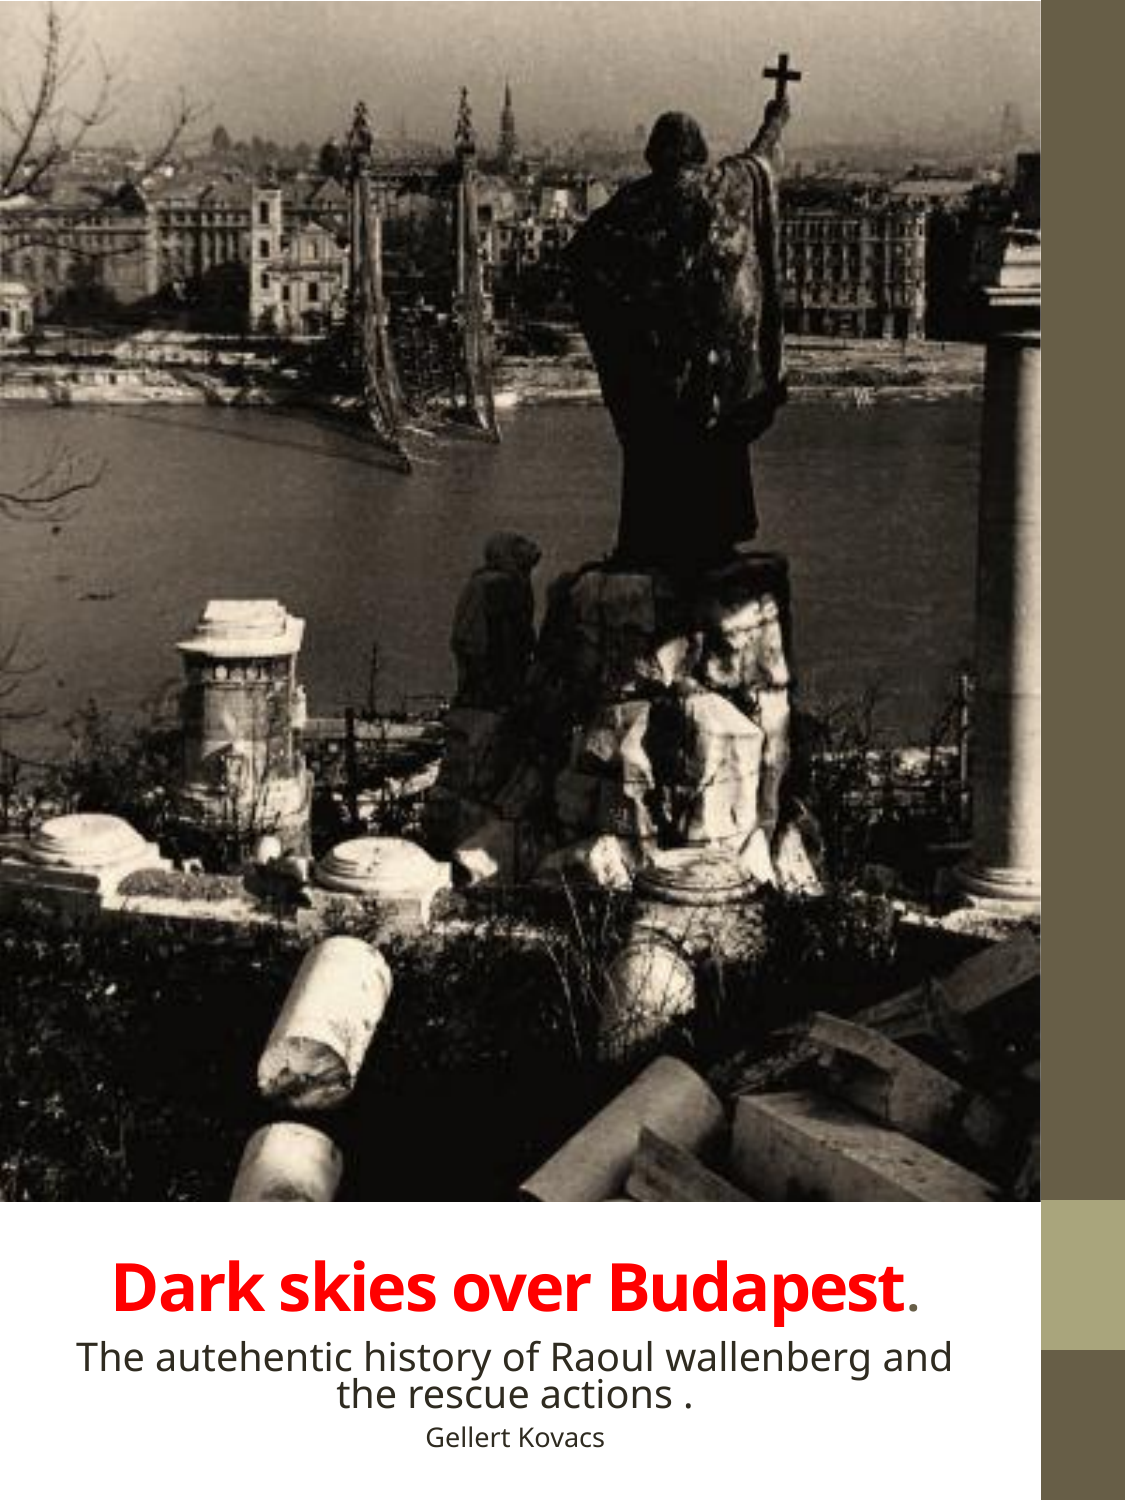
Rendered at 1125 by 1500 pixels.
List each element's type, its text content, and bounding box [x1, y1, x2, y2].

list The autehentic history of Raoul wallenberg and the rescue actions . Gellert Kovacs [37, 1333, 994, 1468]
picture [0, 1, 1041, 1202]
title Dark skies over Budapest. [37, 1202, 994, 1332]
